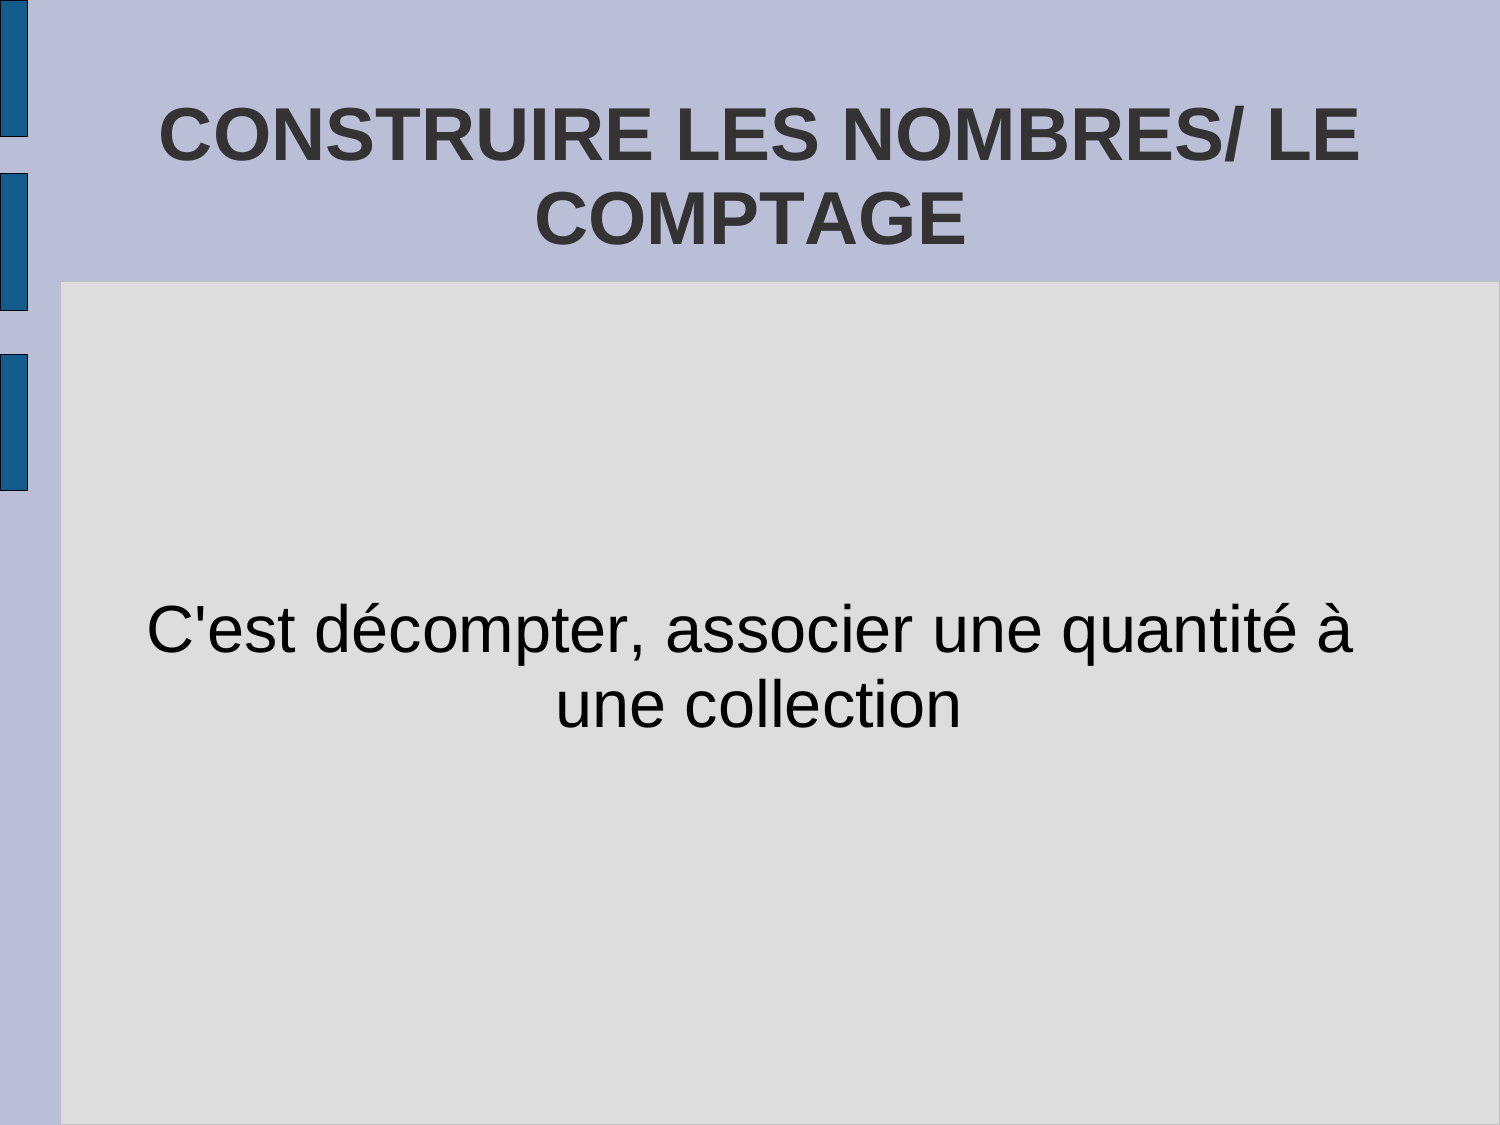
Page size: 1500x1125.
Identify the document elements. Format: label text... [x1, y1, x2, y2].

title CONSTRUIRE LES NOMBRES/ LE COMPTAGE [110, 82, 1392, 271]
subtitle C'est décompter, associer une quantité à une collection [110, 312, 1392, 1022]
